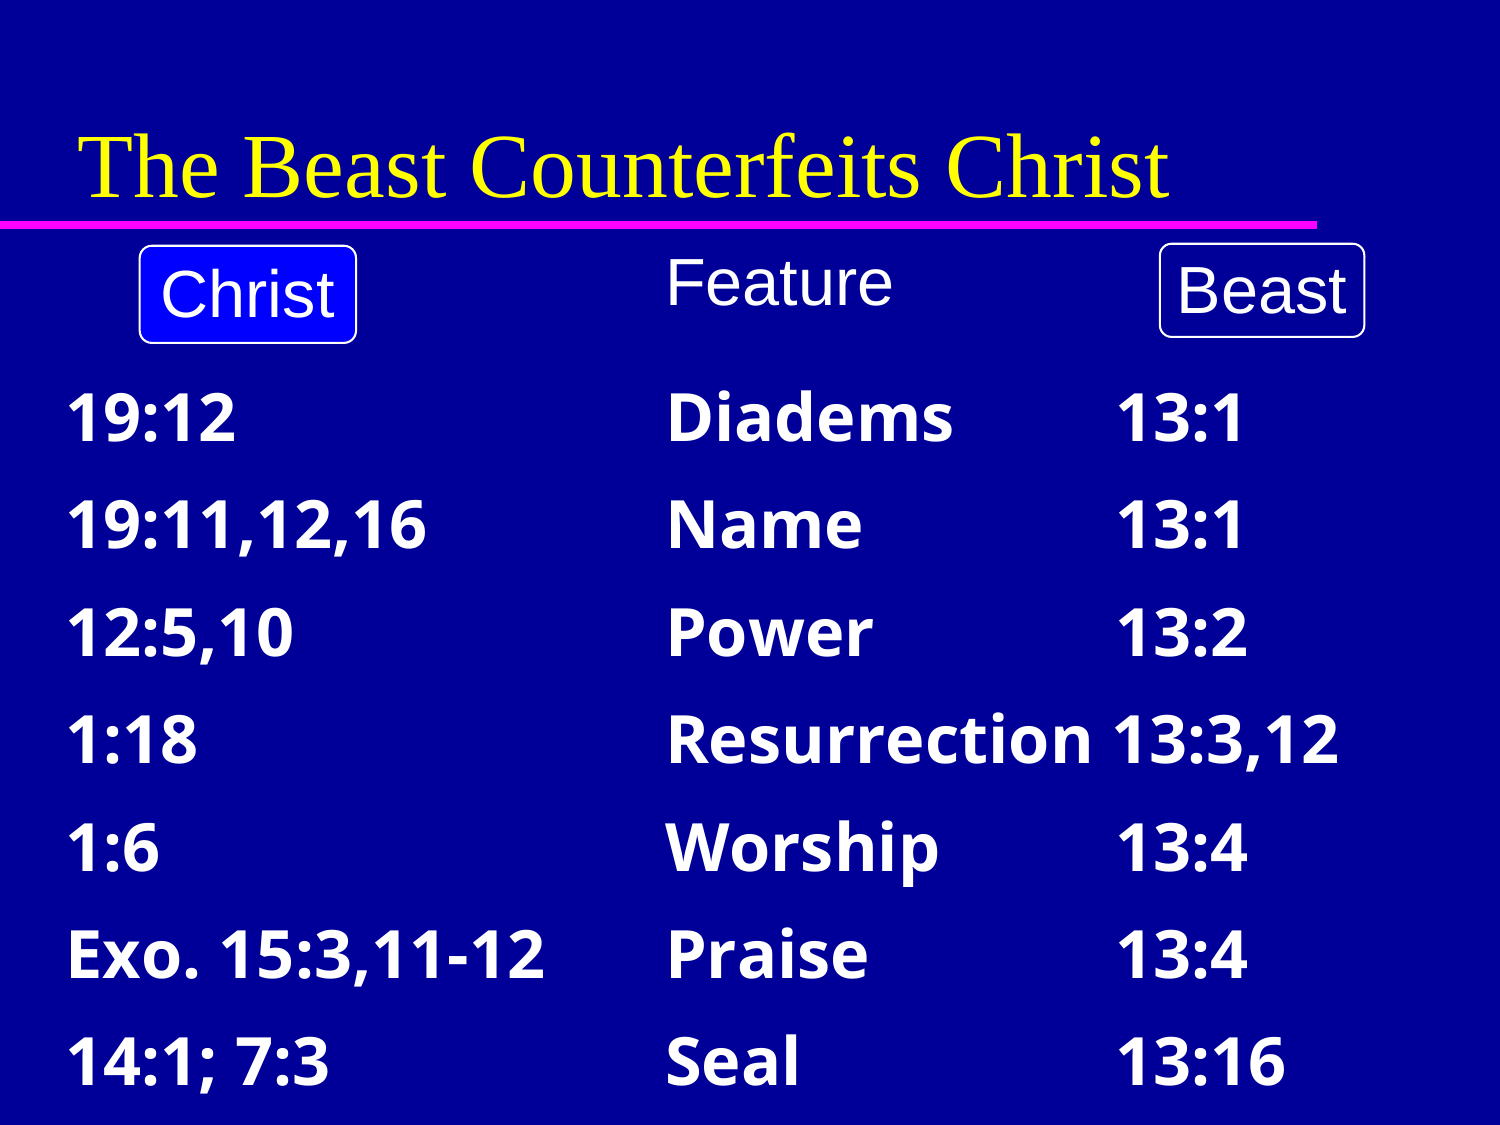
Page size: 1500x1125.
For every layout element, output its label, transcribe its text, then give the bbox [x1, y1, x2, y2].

text_box Christ [139, 245, 357, 343]
text_box Feature [650, 237, 1101, 328]
list 19:12 Diadems 13:1 19:11,12,16 Name 13:1 12:5,10 Power 13:2 1:18 Resurrection 13:3,12 1:6 Worship 13:4 Exo. 15:3,11-12 Praise 13:4 14:1; 7:3 Seal 13:16 5:9 Nations’ allegiance 13:7-8 [50, 362, 1476, 1113]
text_box Beast [1159, 243, 1365, 337]
title The Beast Counterfeits Christ [62, 43, 1338, 225]
